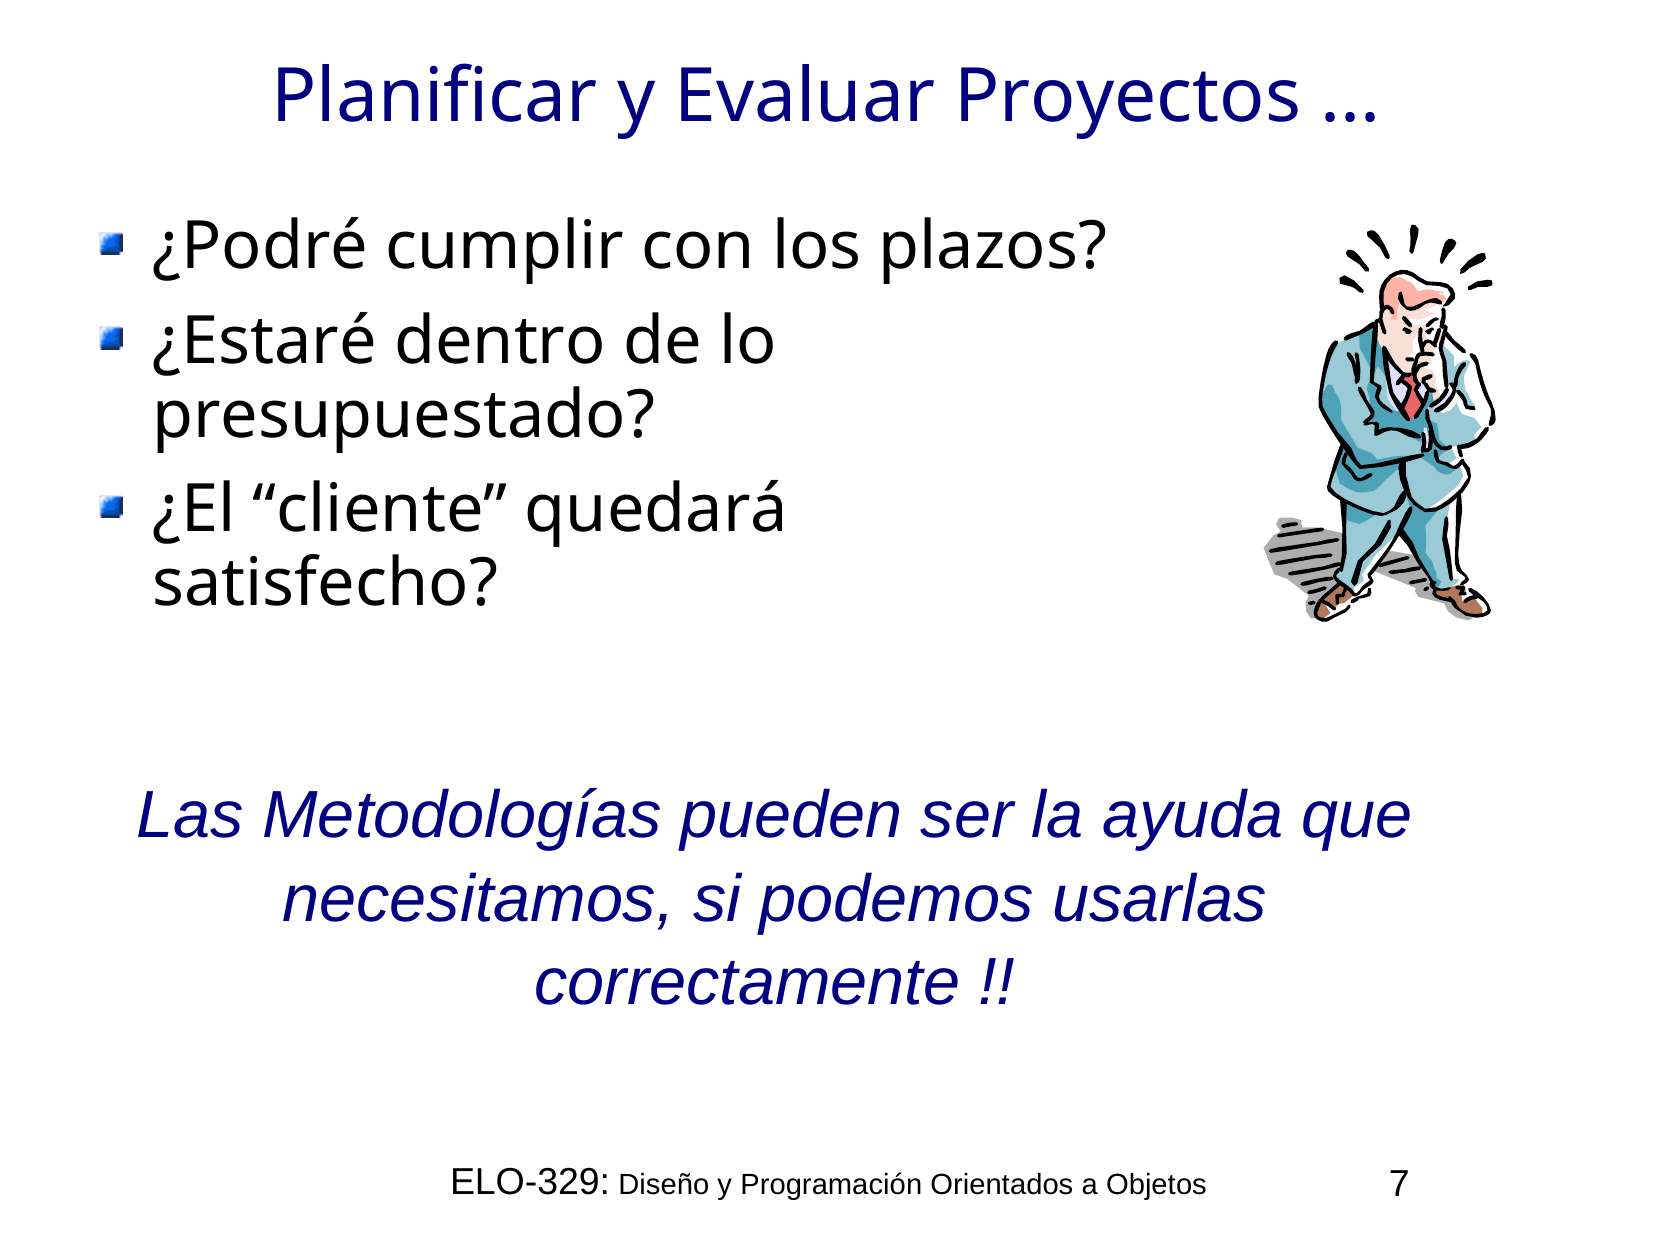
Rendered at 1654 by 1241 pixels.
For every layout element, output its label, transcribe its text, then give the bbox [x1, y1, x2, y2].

text_box Las Metodologías pueden ser la ayuda que necesitamos, si podemos usarlas correctamente !! [90, 760, 1461, 1026]
title Planificar y Evaluar Proyectos ... [82, 50, 1571, 137]
list ¿Podré cumplir con los plazos? ¿Estaré dentro de lo presupuestado? ¿El “cliente” quedará satisfecho? [82, 204, 1140, 875]
picture [1263, 221, 1500, 626]
